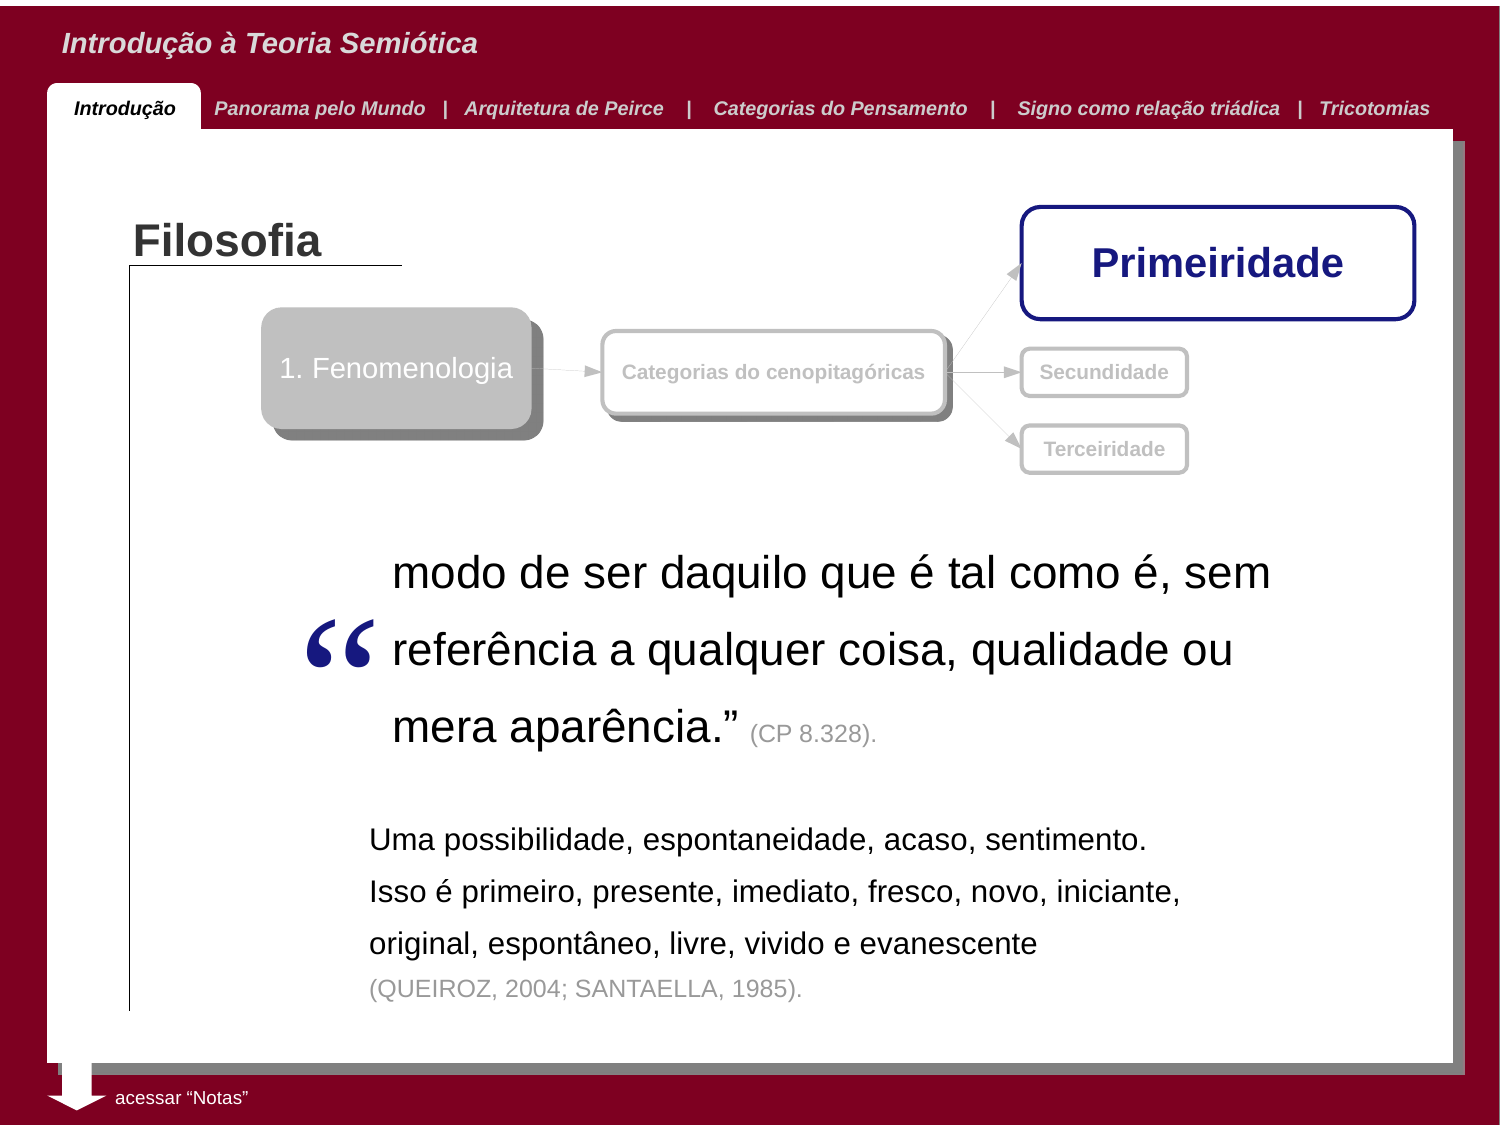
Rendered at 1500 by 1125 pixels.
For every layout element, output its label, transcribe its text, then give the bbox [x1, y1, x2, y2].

text_box Filosofia [118, 207, 337, 276]
text_box Secundidade [1021, 348, 1188, 396]
text_box 1. Fenomenologia [261, 307, 532, 430]
text_box Terceiridade [1021, 425, 1188, 473]
text_box Uma possibilidade, espontaneidade, acaso, sentimento. Isso é primeiro, presente, imediato, fresco, novo, iniciante, original, espontâneo, livre, vivido e evanescente (QUEIROZ, 2004; SANTAELLA, 1985). [354, 797, 1288, 994]
text_box acessar “Notas” [100, 1080, 278, 1116]
text_box Filosofia [130, 266, 337, 276]
text_box [47, 1051, 100, 1111]
text_box “ [283, 466, 414, 728]
text_box Primeiridade [1021, 206, 1415, 320]
text_box Categorias do cenopitagóricas [602, 330, 945, 414]
text_box modo de ser daquilo que é tal como é, sem referência a qualquer coisa, qualidade ou mera aparência.” (CP 8.328). [377, 514, 1312, 733]
